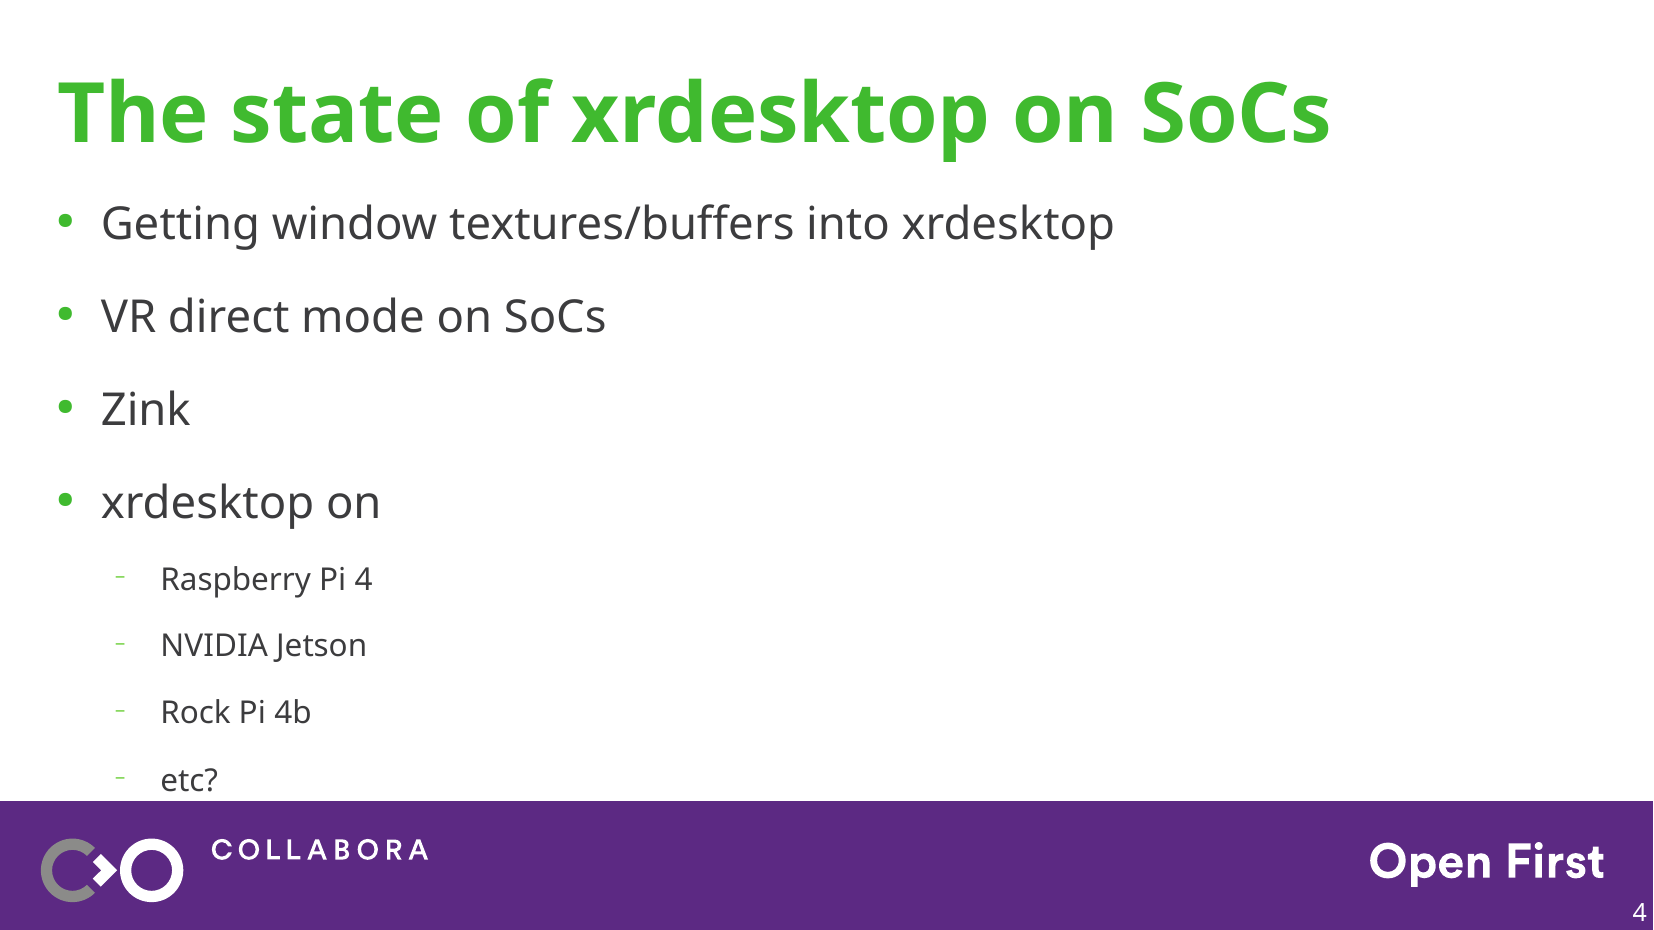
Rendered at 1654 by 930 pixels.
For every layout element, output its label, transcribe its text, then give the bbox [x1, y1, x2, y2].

list Getting window textures/buffers into xrdesktop VR direct mode on SoCs Zink xrdesktop on Raspberry Pi 4 NVIDIA Jetson Rock Pi 4b etc? [41, 160, 1613, 804]
title The state of xrdesktop on SoCs [35, 61, 1608, 159]
